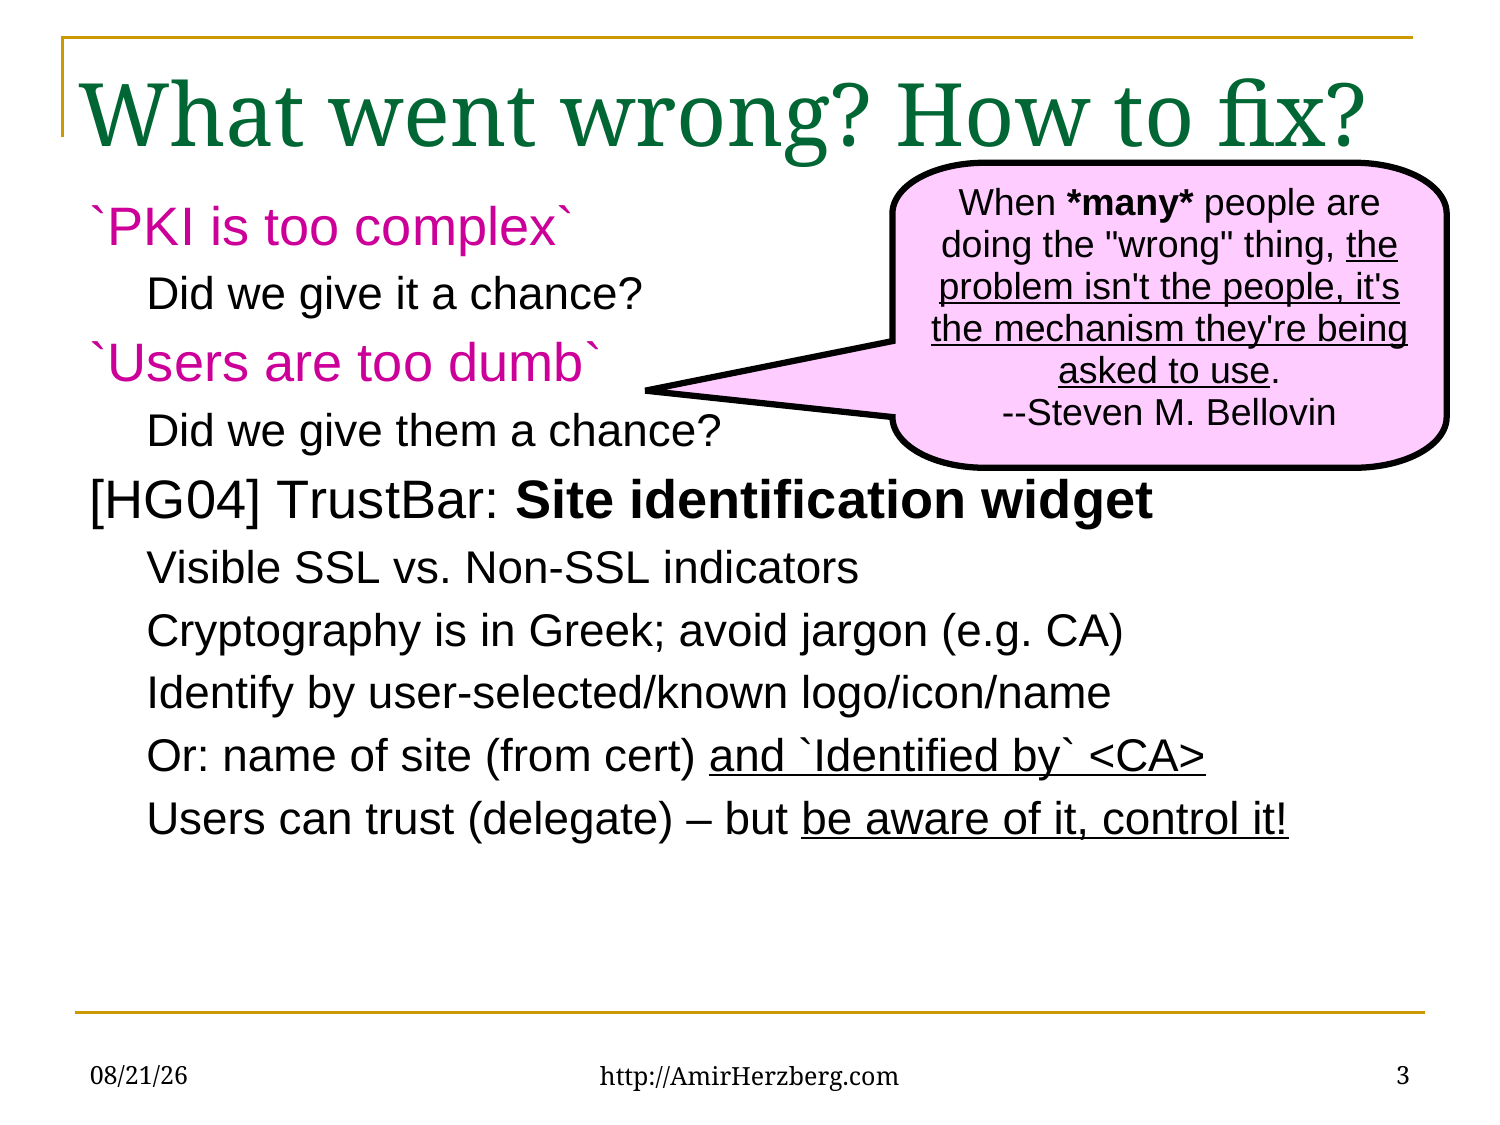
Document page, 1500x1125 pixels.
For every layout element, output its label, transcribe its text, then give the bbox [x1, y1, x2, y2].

title What went wrong? How to fix? [63, 45, 1426, 174]
list `PKI is too complex` Did we give it a chance? `Users are too dumb` Did we give them a chance? [HG04] TrustBar: Site identification widget Visible SSL vs. Non-SSL indicators Cryptography is in Greek; avoid jargon (e.g. CA) Identify by user-selected/known logo/icon/name Or: name of site (from cert) and `Identified by` <CA> Users can trust (delegate) – but be aware of it, control it! [75, 188, 1426, 1006]
text_box When *many* people are doing the "wrong" thing, the problem isn't the people, it's the mechanism they're being asked to use. --Steven M. Bellovin [645, 162, 1447, 468]
